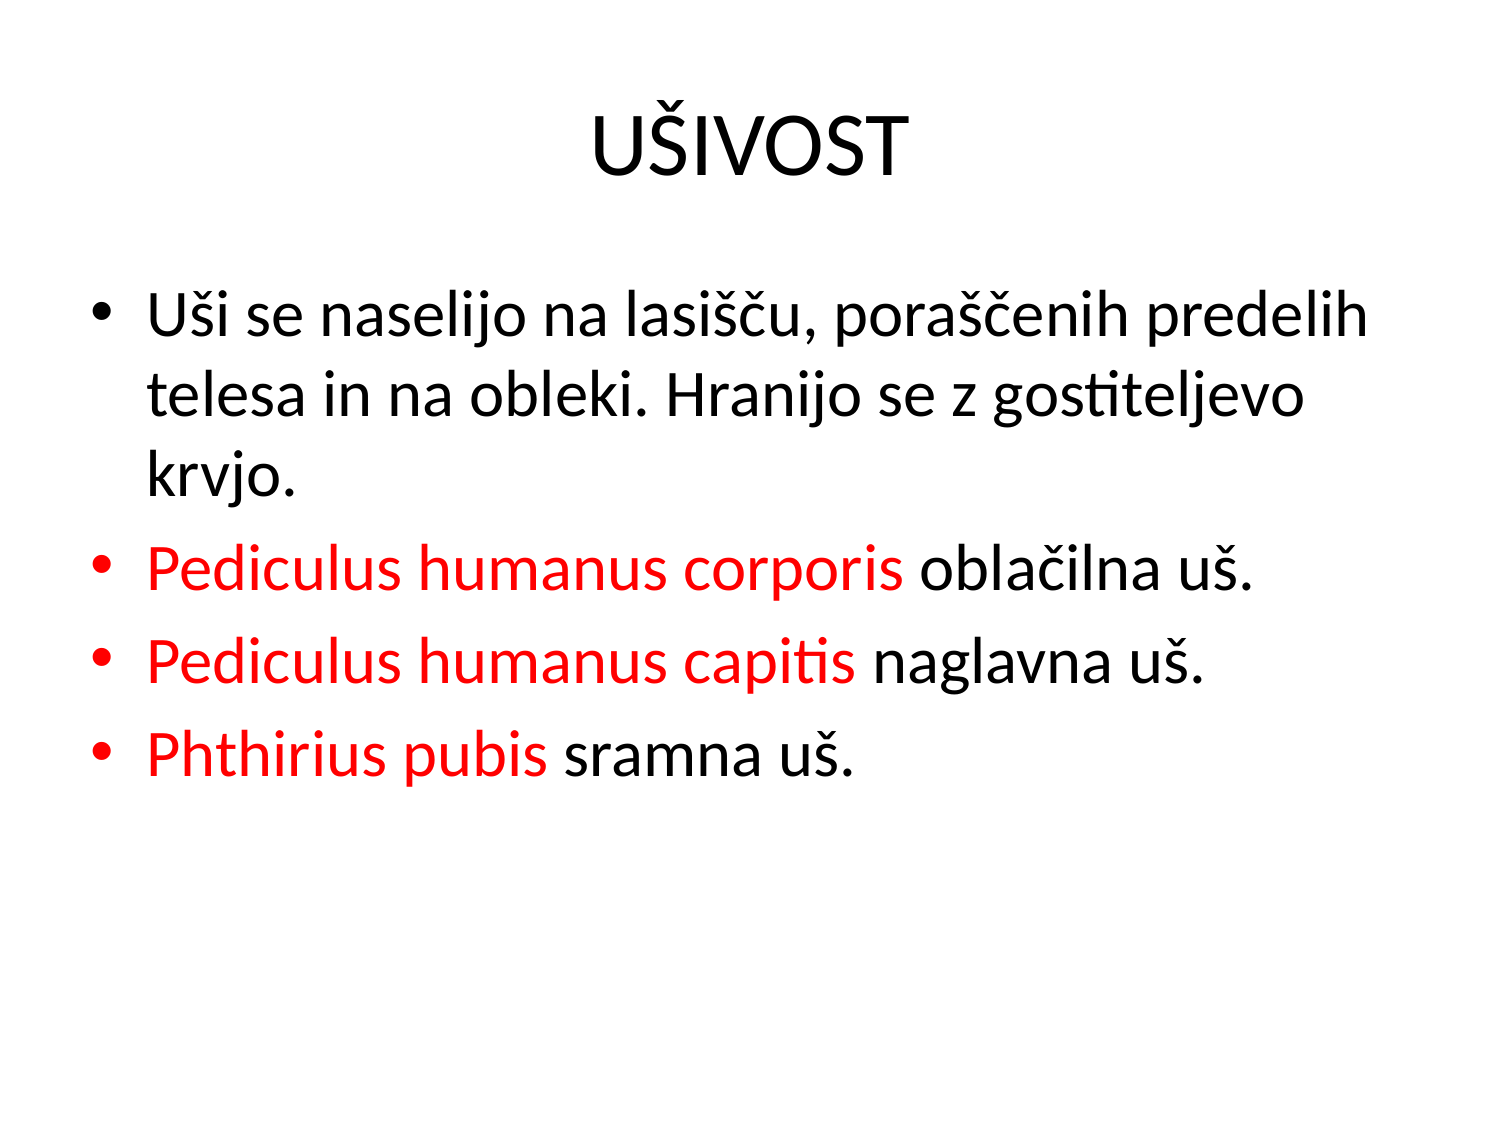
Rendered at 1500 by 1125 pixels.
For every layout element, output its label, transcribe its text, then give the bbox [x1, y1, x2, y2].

title UŠIVOST [75, 45, 1425, 233]
list Uši se naselijo na lasišču, poraščenih predelih telesa in na obleki. Hranijo se z gostiteljevo krvjo. Pediculus humanus corporis oblačilna uš. Pediculus humanus capitis naglavna uš. Phthirius pubis sramna uš. [75, 262, 1425, 1005]
